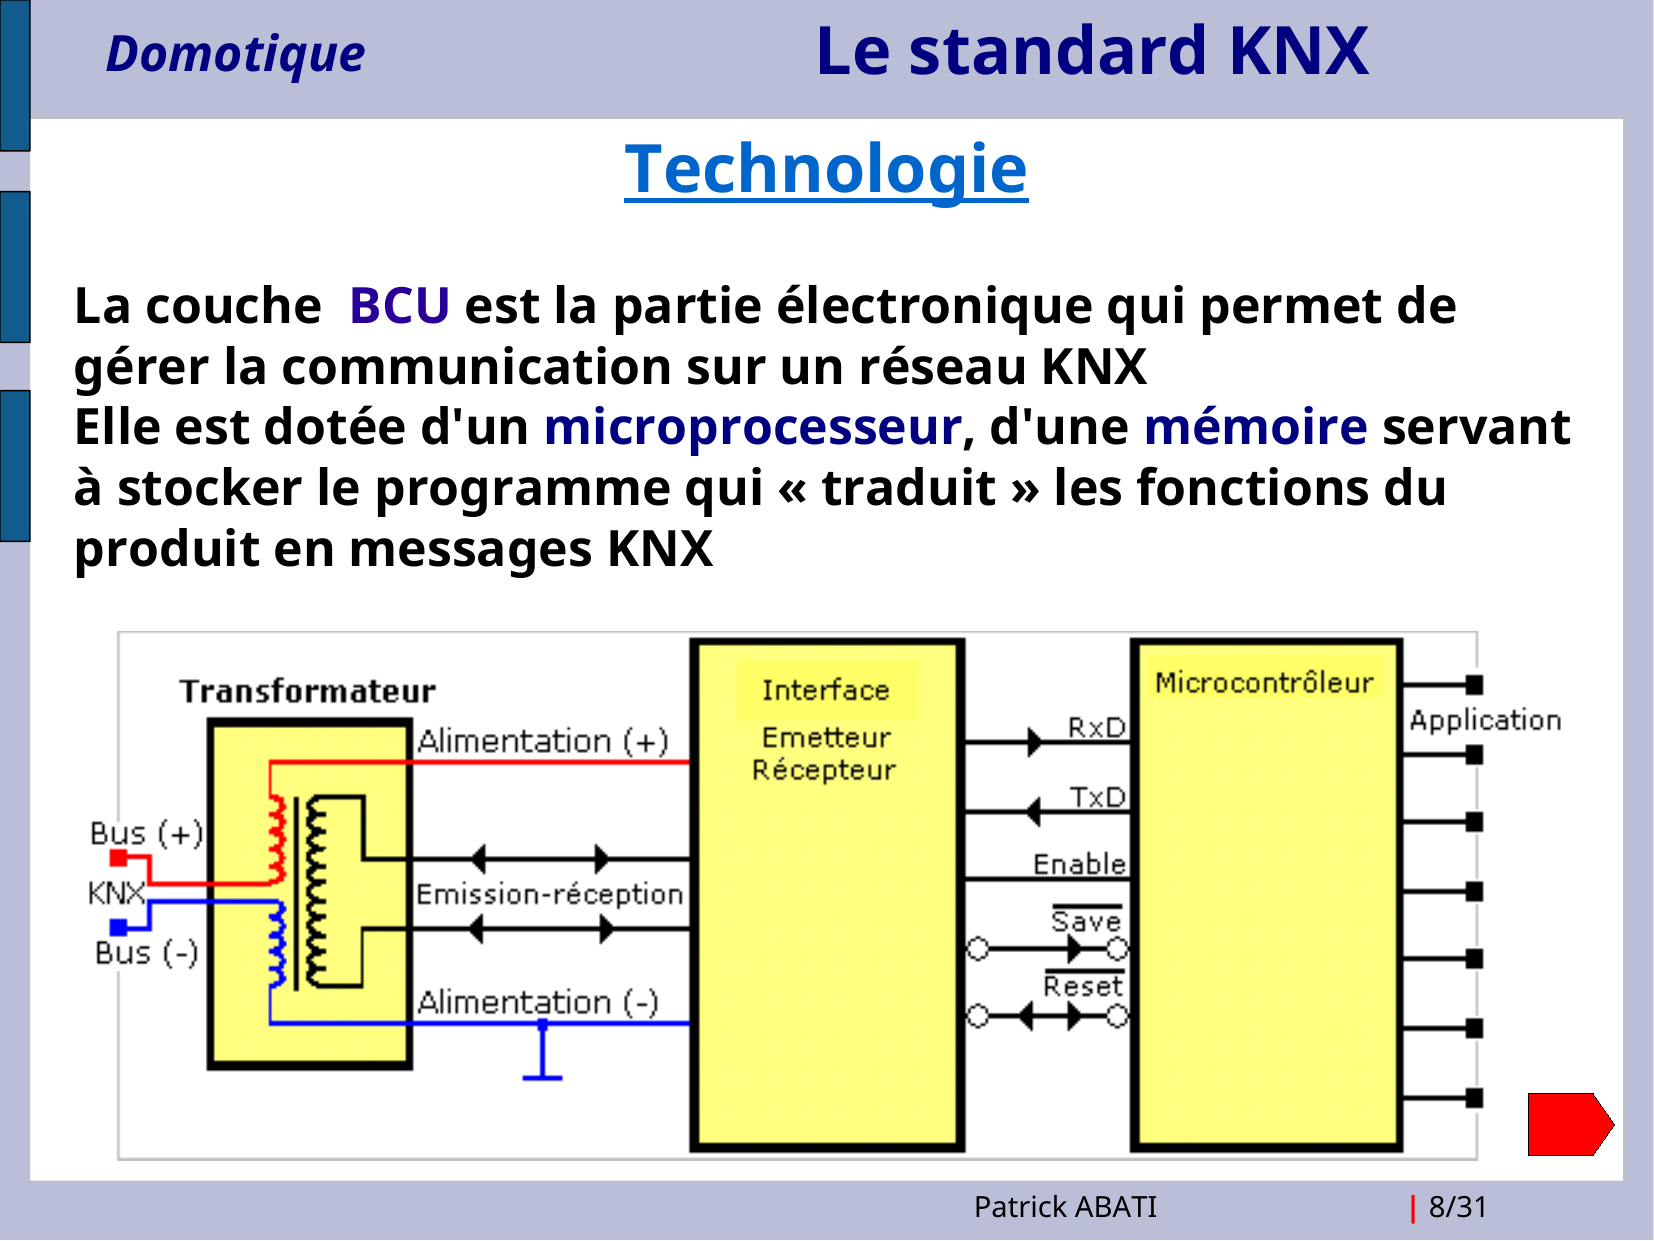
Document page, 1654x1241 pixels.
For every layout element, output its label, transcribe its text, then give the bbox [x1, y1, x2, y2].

text_box La couche BCU est la partie électronique qui permet de gérer la communication sur un réseau KNX Elle est dotée d'un microprocesseur, d'une mémoire servant à stocker le programme qui « traduit » les fonctions du produit en messages KNX [59, 265, 1595, 583]
text_box Technologie [29, 118, 1624, 215]
text_box [1528, 1093, 1615, 1156]
picture [88, 631, 1566, 1161]
